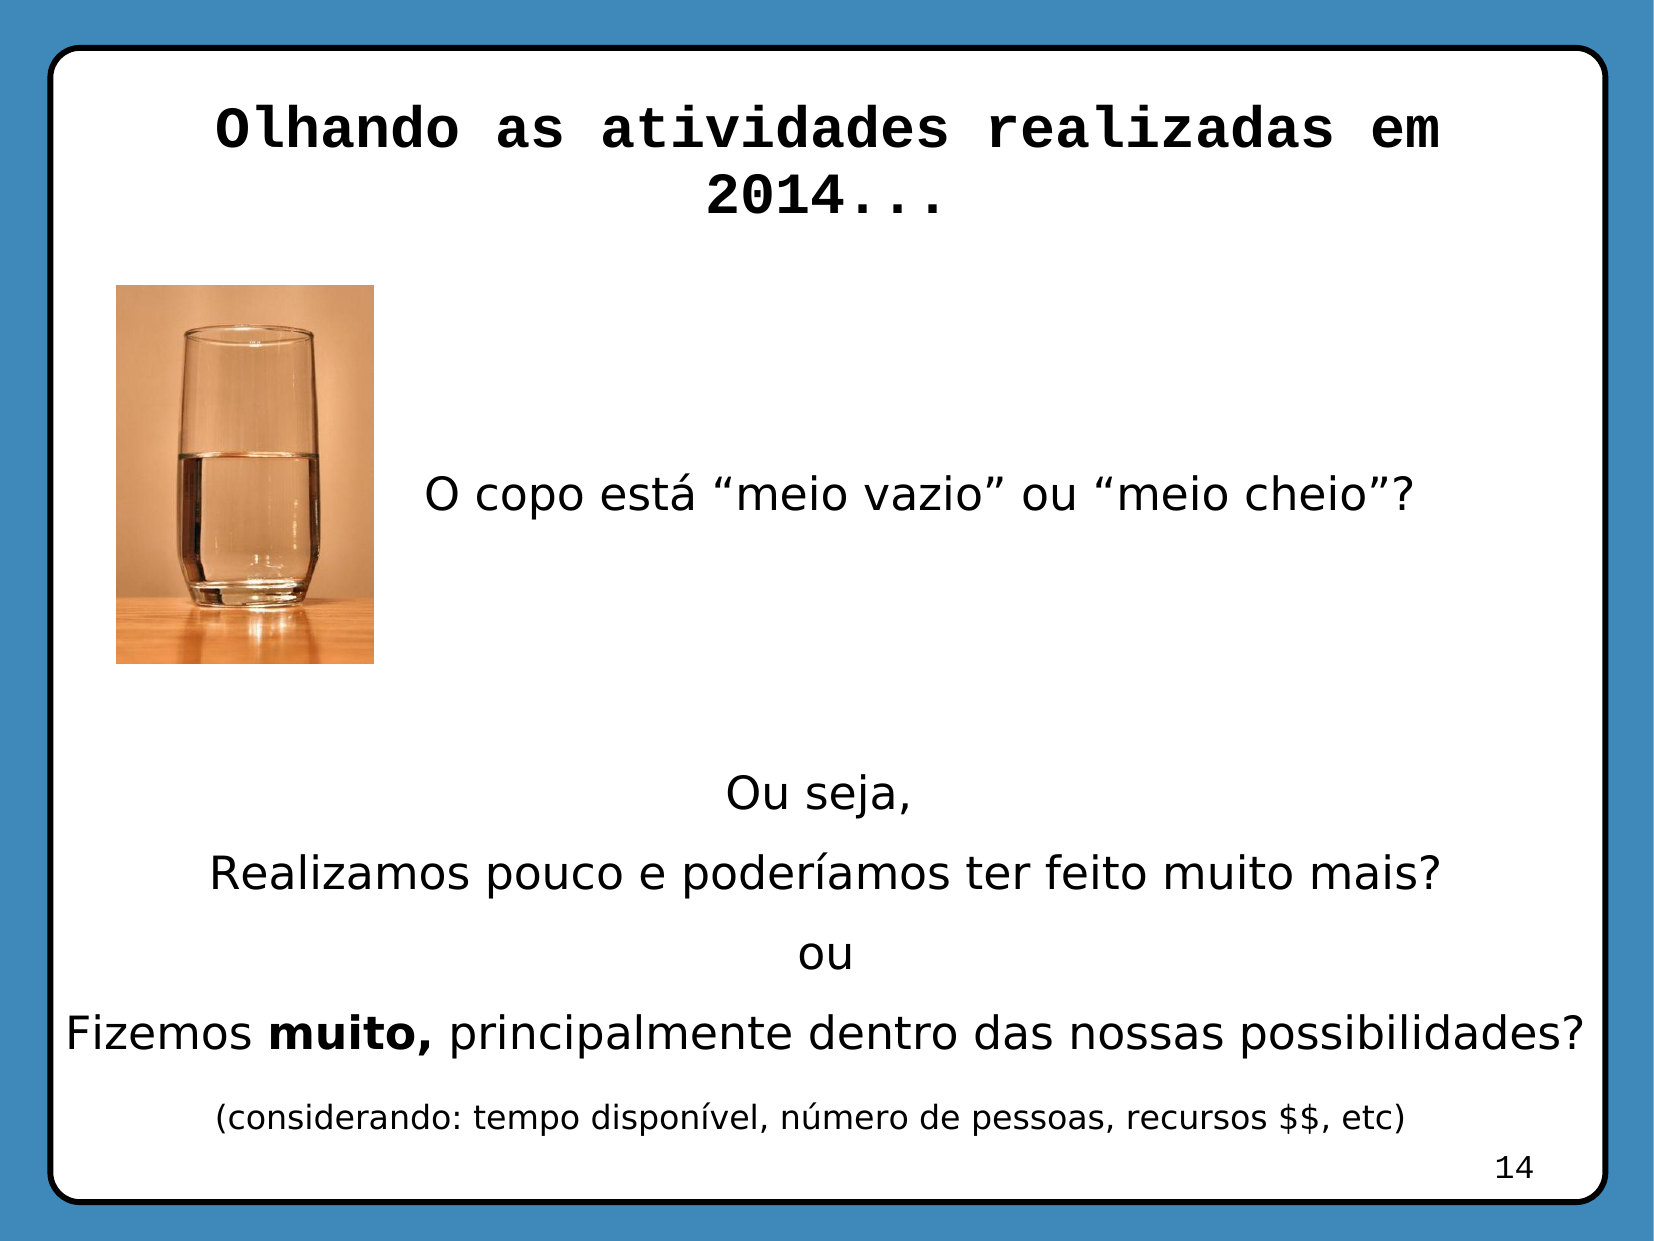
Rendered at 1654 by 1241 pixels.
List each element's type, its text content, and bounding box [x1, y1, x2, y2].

text_box <número> [1494, 1150, 1654, 1224]
picture [116, 285, 374, 664]
picture [0, 0, 1654, 1241]
list O copo está “meio vazio” ou “meio cheio”? [424, 440, 1501, 605]
title Olhando as atividades realizadas em 2014... [121, 61, 1534, 269]
list Ou seja, Realizamos pouco e poderíamos ter feito muito mais? ou Fizemos muito, principalmente dentro das nossas possibilidades? (considerando: tempo disponível, número de pessoas, recursos $$, etc) [59, 740, 1593, 1116]
